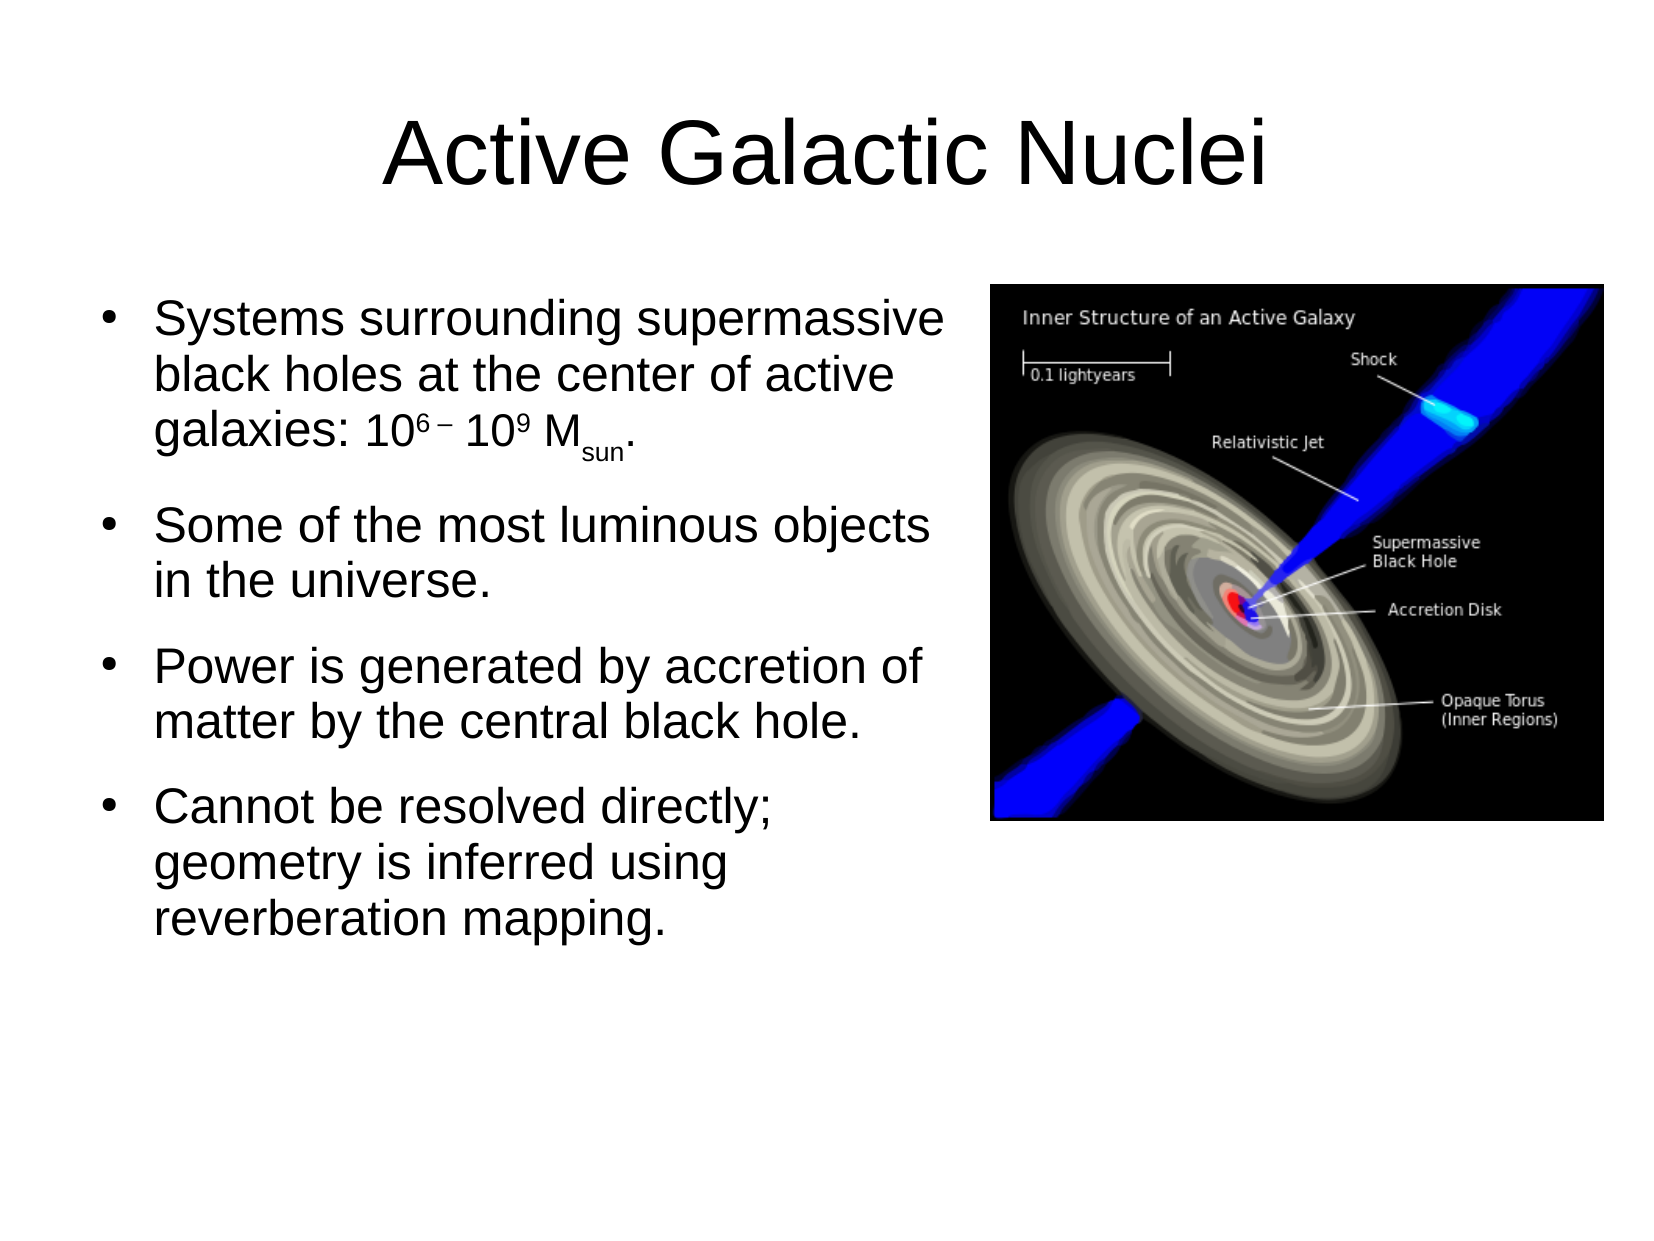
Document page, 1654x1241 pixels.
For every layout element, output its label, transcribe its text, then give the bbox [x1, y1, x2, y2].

list Systems surrounding supermassive black holes at the center of active galaxies: 106 – 109 Msun. Some of the most luminous objects in the universe. Power is generated by accretion of matter by the central black hole. Cannot be resolved directly; geometry is inferred using reverberation mapping. [82, 290, 961, 1010]
picture [990, 284, 1604, 821]
title Active Galactic Nuclei [82, 49, 1571, 257]
